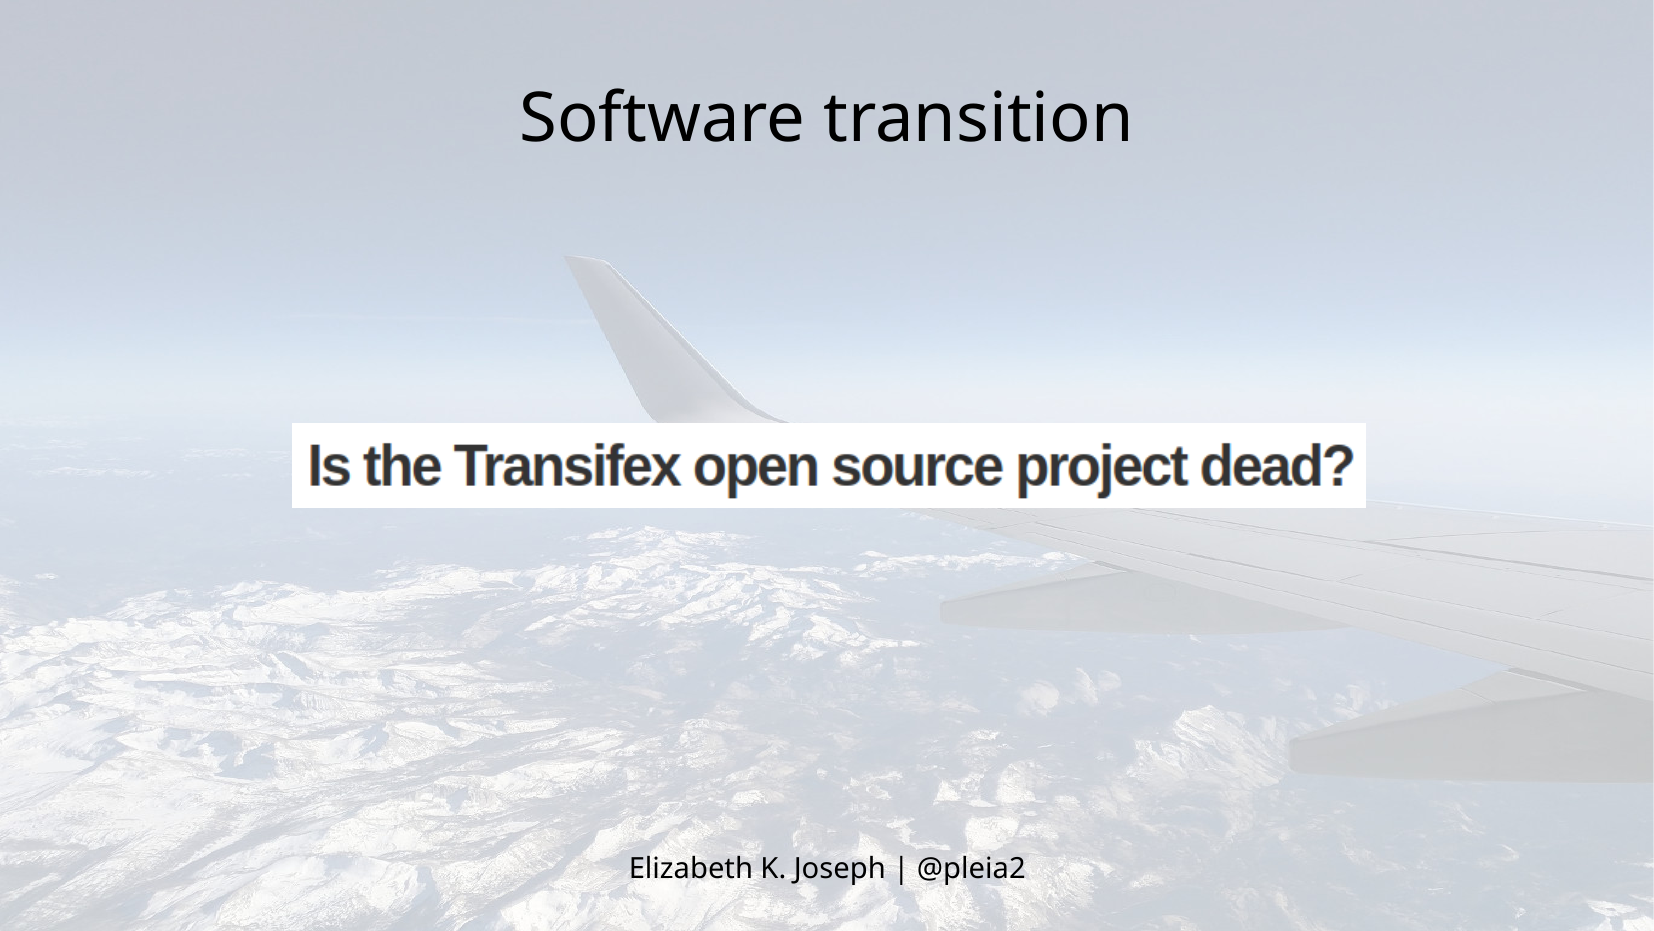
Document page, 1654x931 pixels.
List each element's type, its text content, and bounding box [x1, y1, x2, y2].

picture [0, 0, 1654, 931]
title Software transition [82, 37, 1571, 193]
